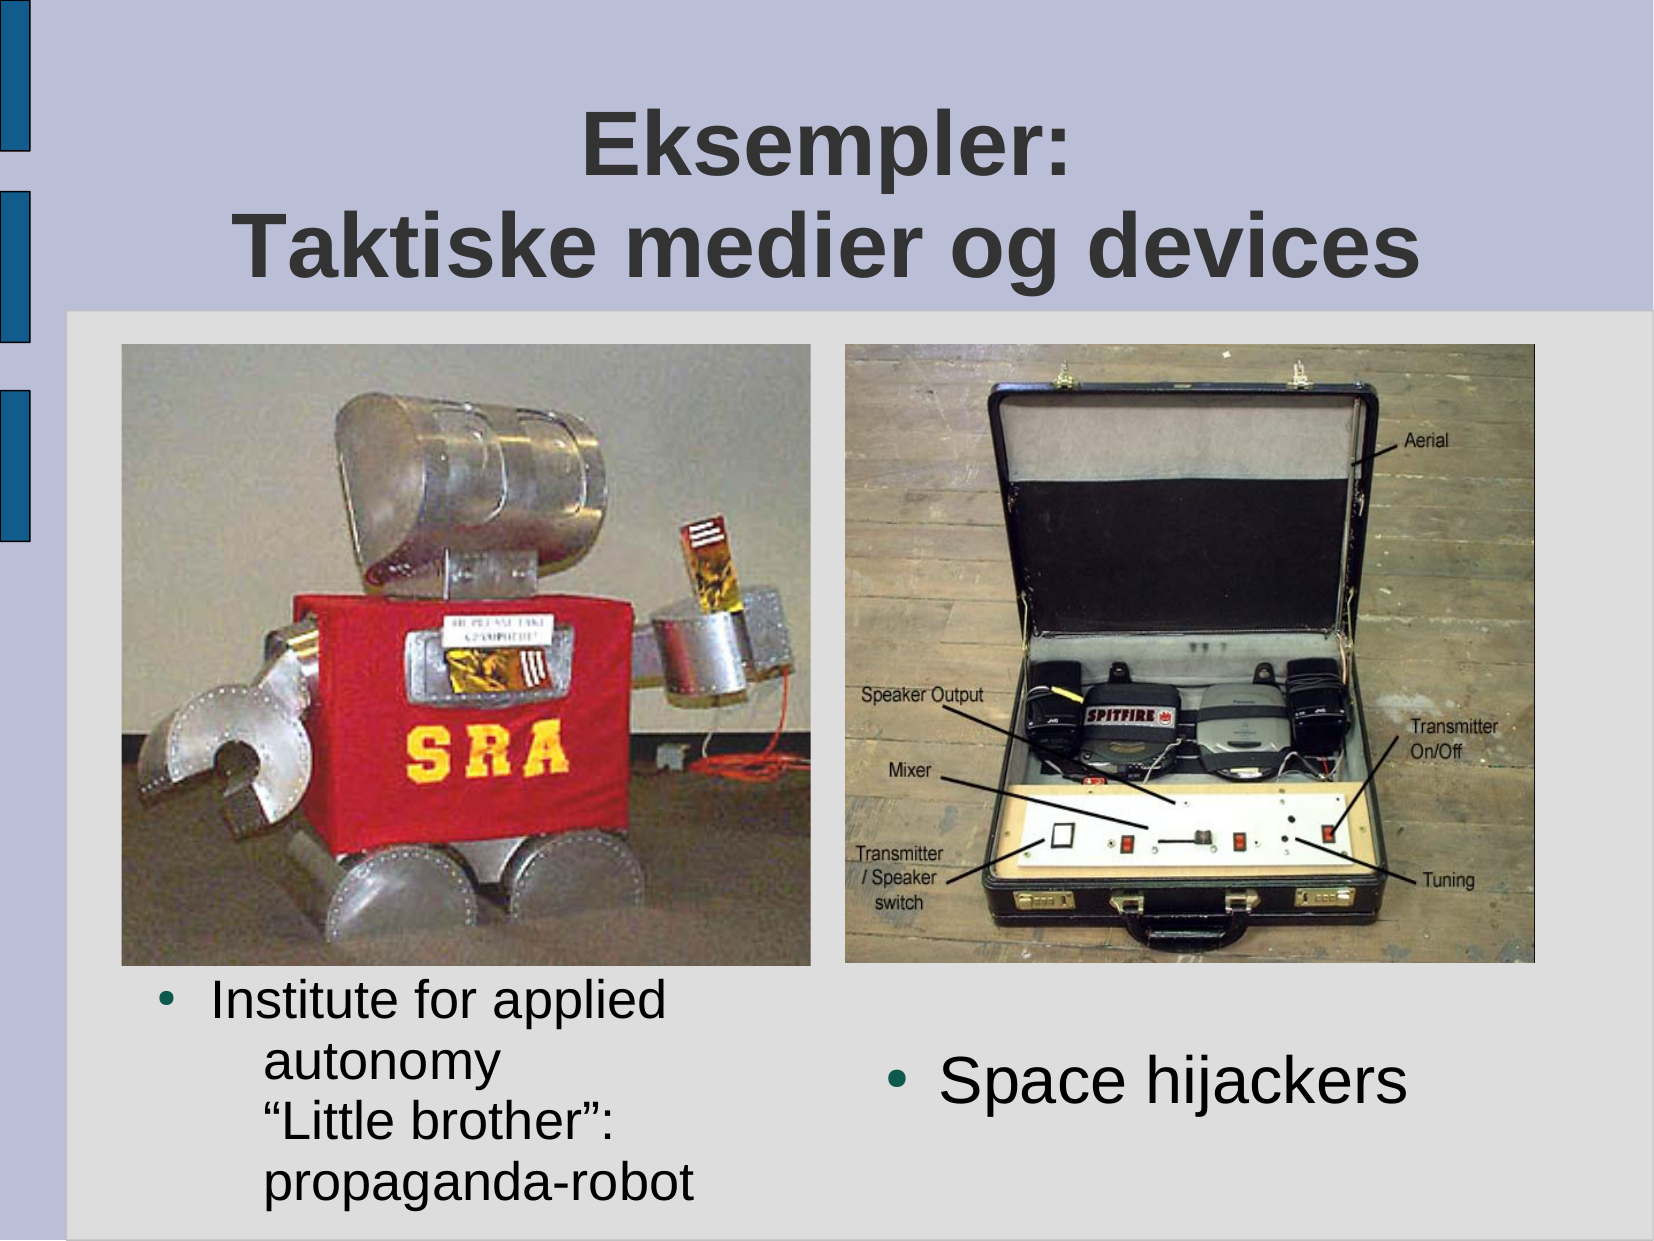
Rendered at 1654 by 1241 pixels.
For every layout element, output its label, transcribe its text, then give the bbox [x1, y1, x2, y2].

title Eksempler: Taktiske medier og devices [121, 91, 1534, 299]
picture [121, 344, 811, 966]
chart [845, 344, 1535, 963]
text_box Space hijackers [849, 1043, 1545, 1170]
list Institute for applied autonomy “Little brother”: propaganda-robot [121, 969, 816, 1228]
